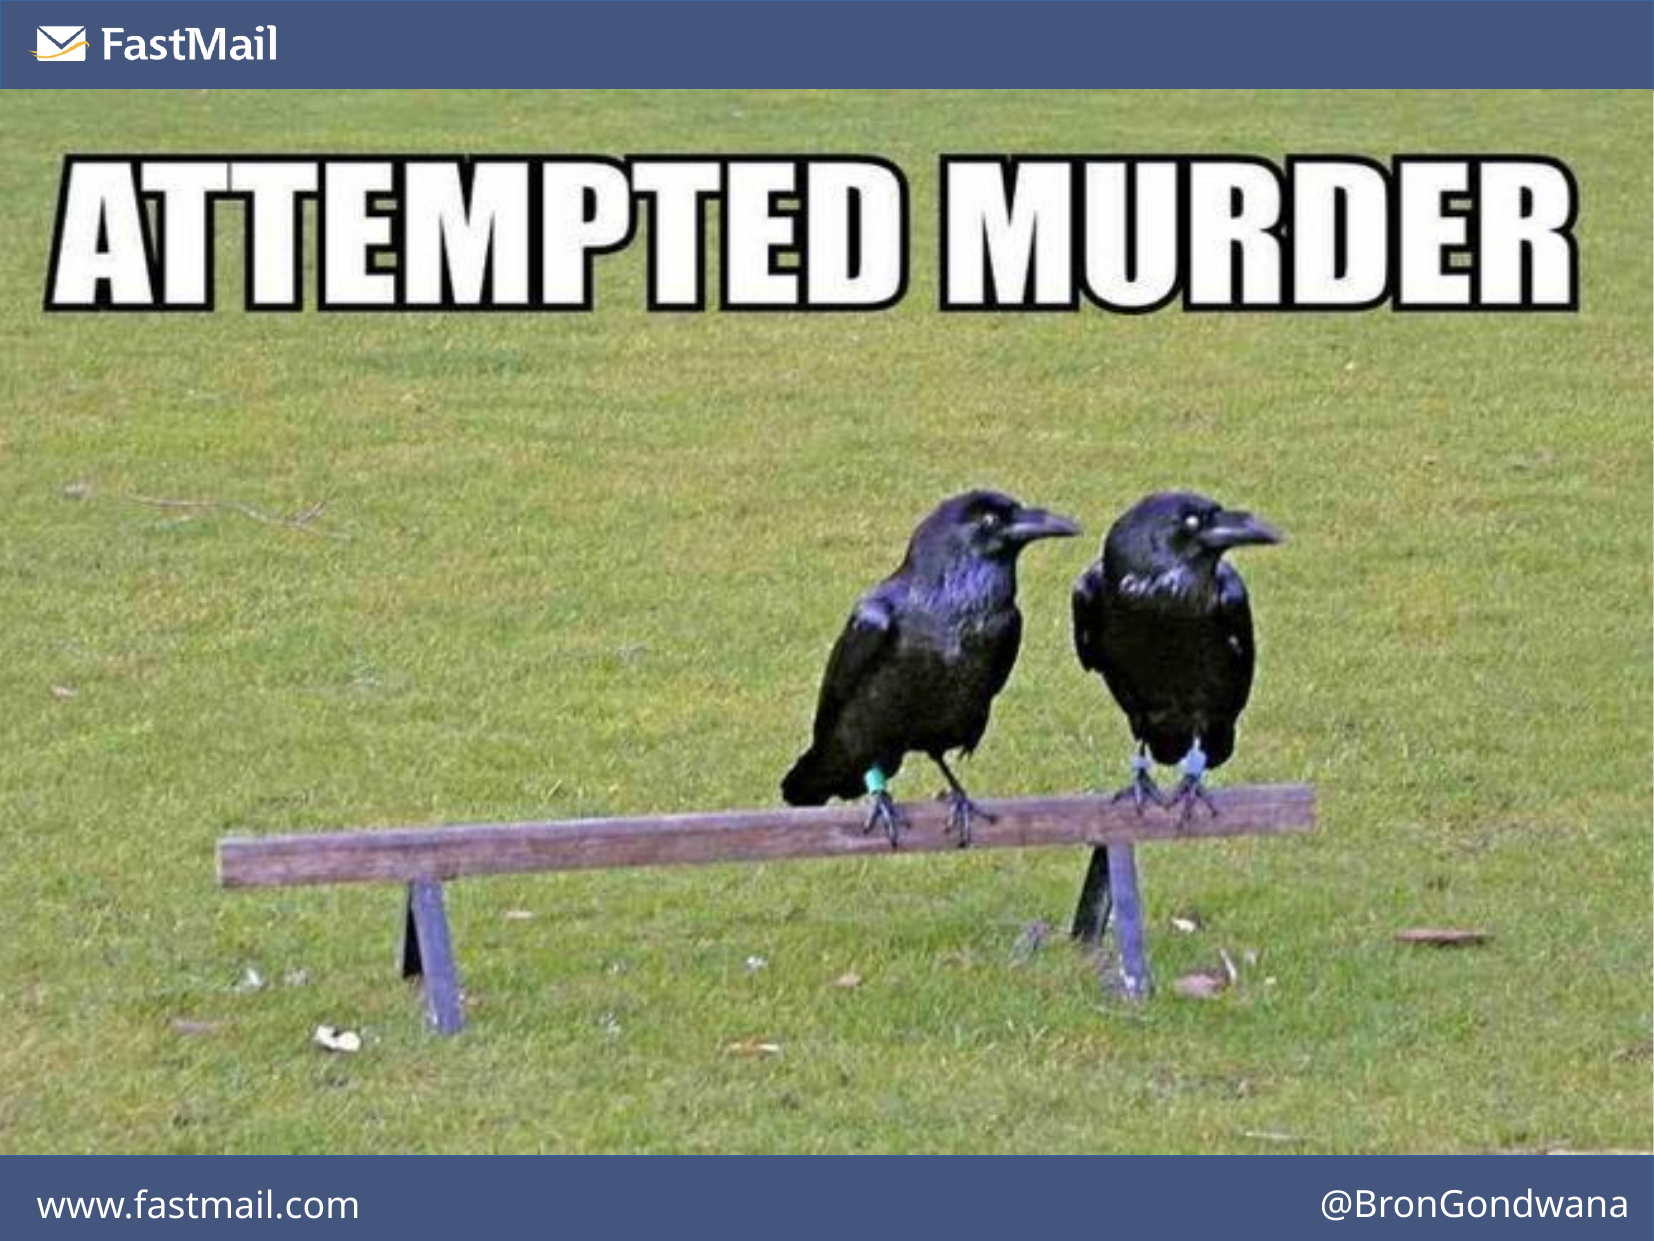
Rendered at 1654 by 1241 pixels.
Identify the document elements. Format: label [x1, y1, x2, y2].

picture [26, 8, 302, 78]
picture [0, 89, 1654, 1156]
